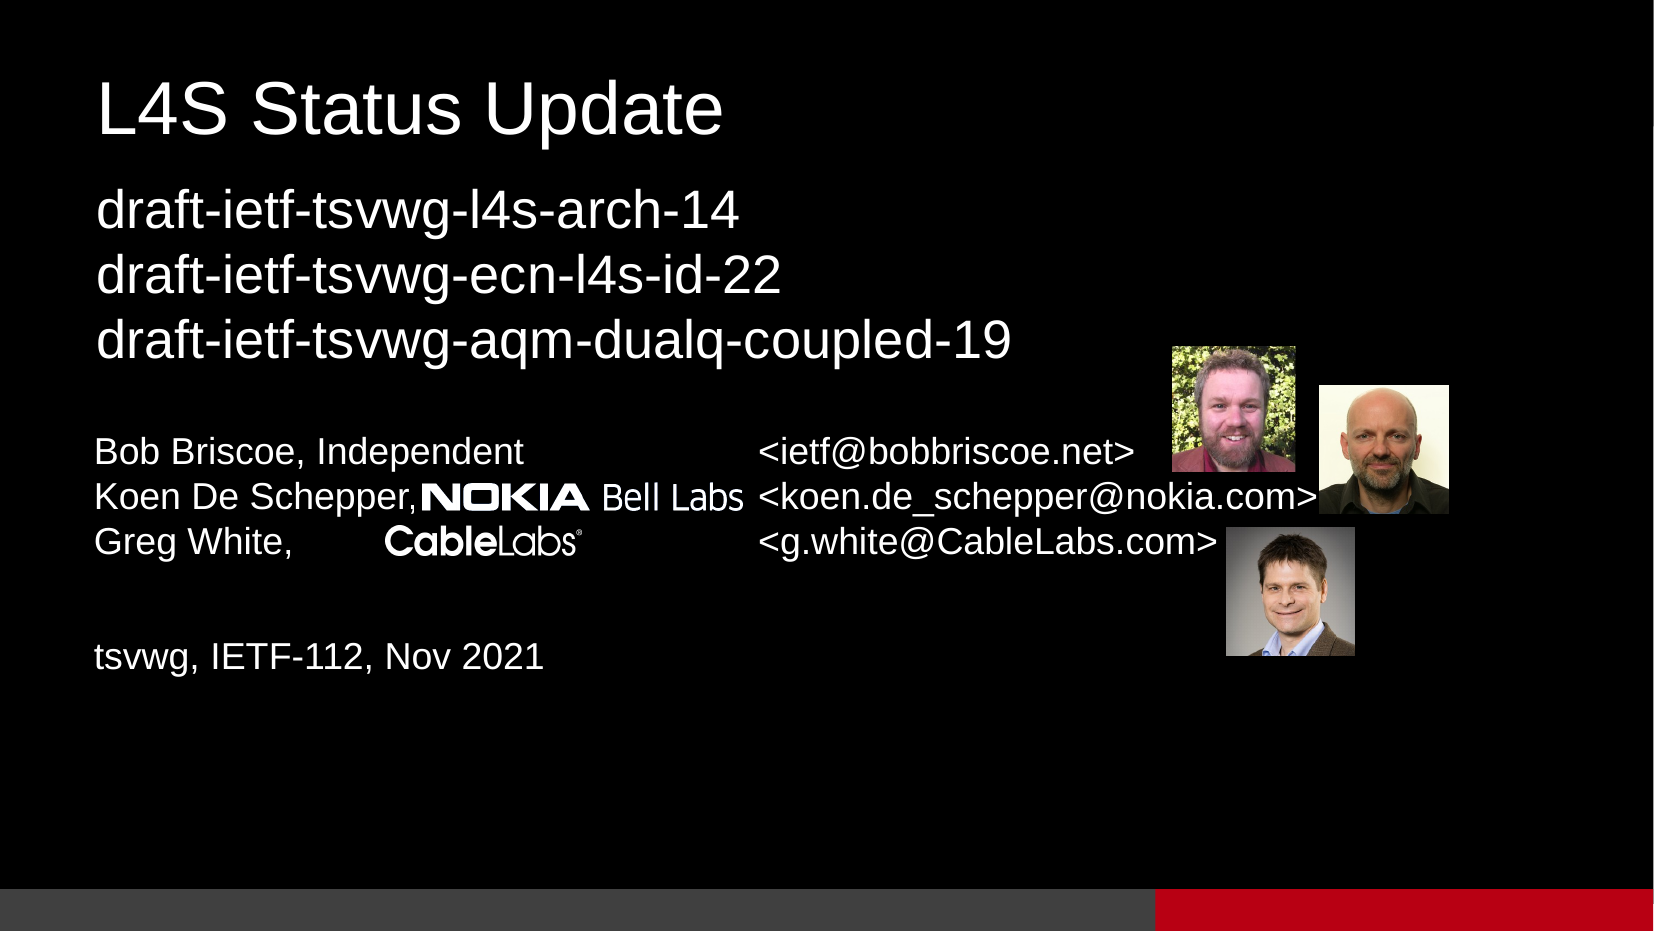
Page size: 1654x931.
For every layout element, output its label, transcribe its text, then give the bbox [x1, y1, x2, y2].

picture [1319, 385, 1449, 514]
picture [385, 525, 582, 556]
text_box L4S Status Update draft-ietf-tsvwg-l4s-arch-14 draft-ietf-tsvwg-ecn-l4s-id-22 draft-ietf-tsvwg-aqm-dualq-coupled-19 [81, 52, 1453, 233]
picture [1172, 346, 1296, 472]
text_box Bob Briscoe, Independent <ietf@bobbriscoe.net> Koen De Schepper, N okia Bell Labs <koen.de_schepper@nokia.com> Greg White, CableLabs <g.white@CableLabs.com> tsvwg, IETF-112, Nov 2021 [78, 419, 1423, 608]
picture [1226, 527, 1355, 656]
picture [414, 475, 752, 521]
